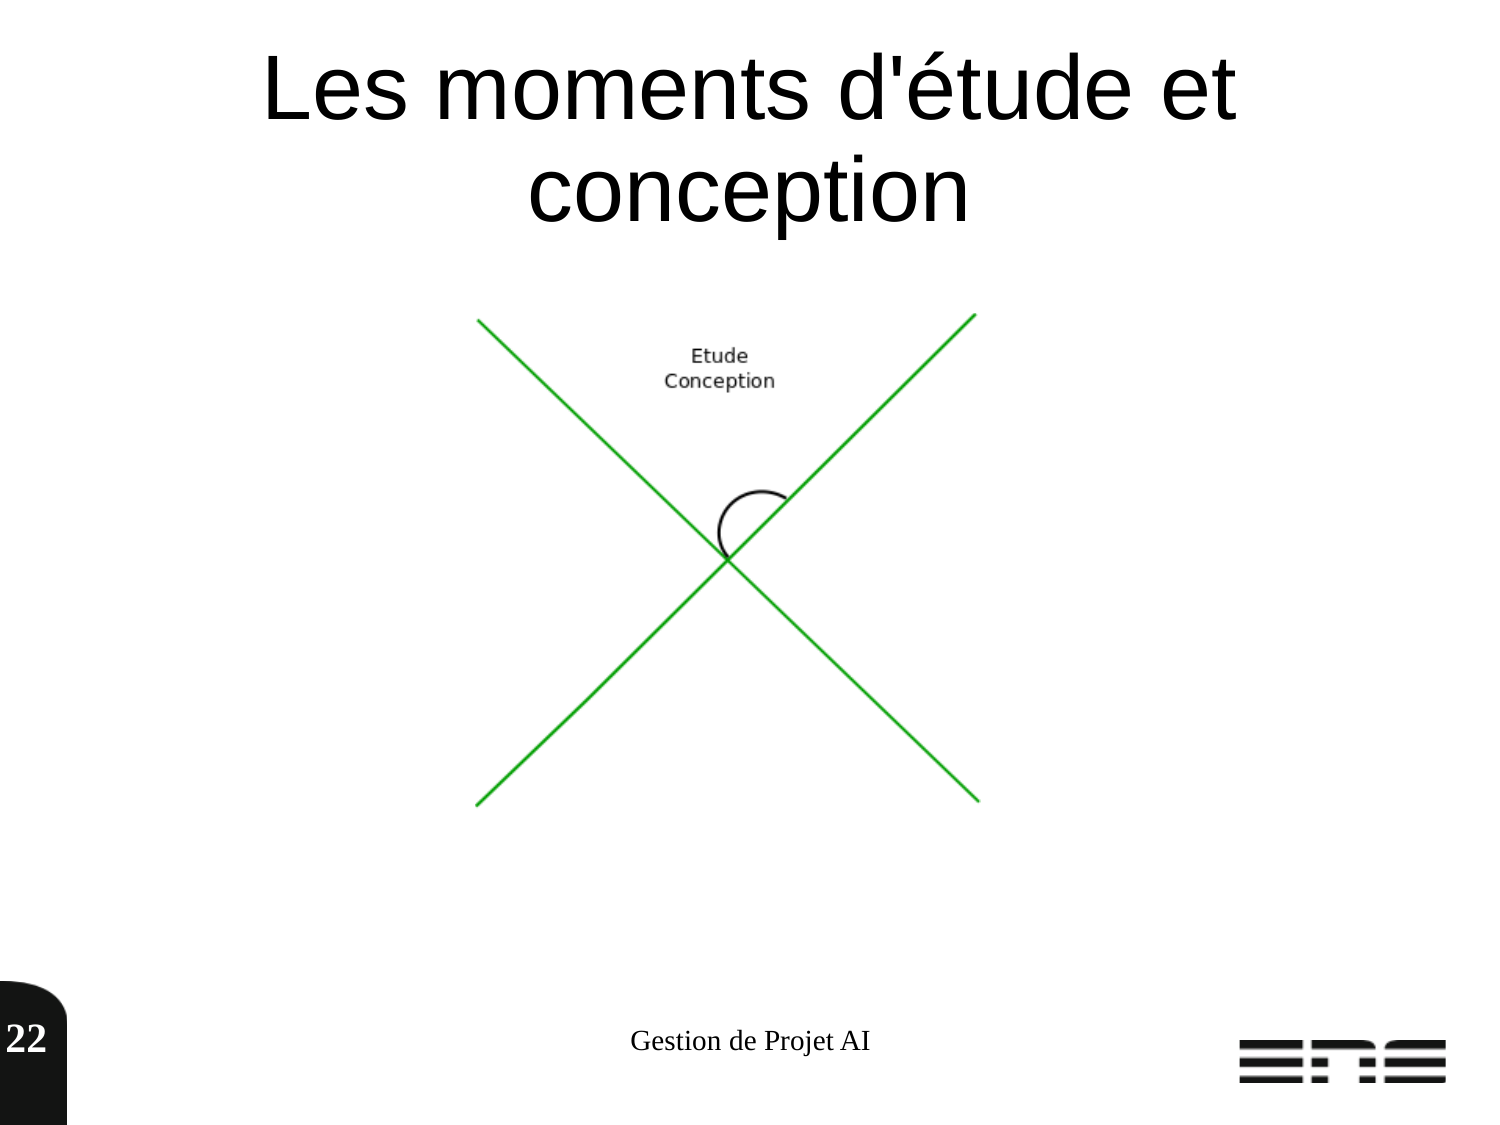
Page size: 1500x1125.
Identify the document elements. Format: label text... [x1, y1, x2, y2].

title Les moments d'étude et conception [75, 36, 1425, 242]
picture [475, 313, 981, 809]
